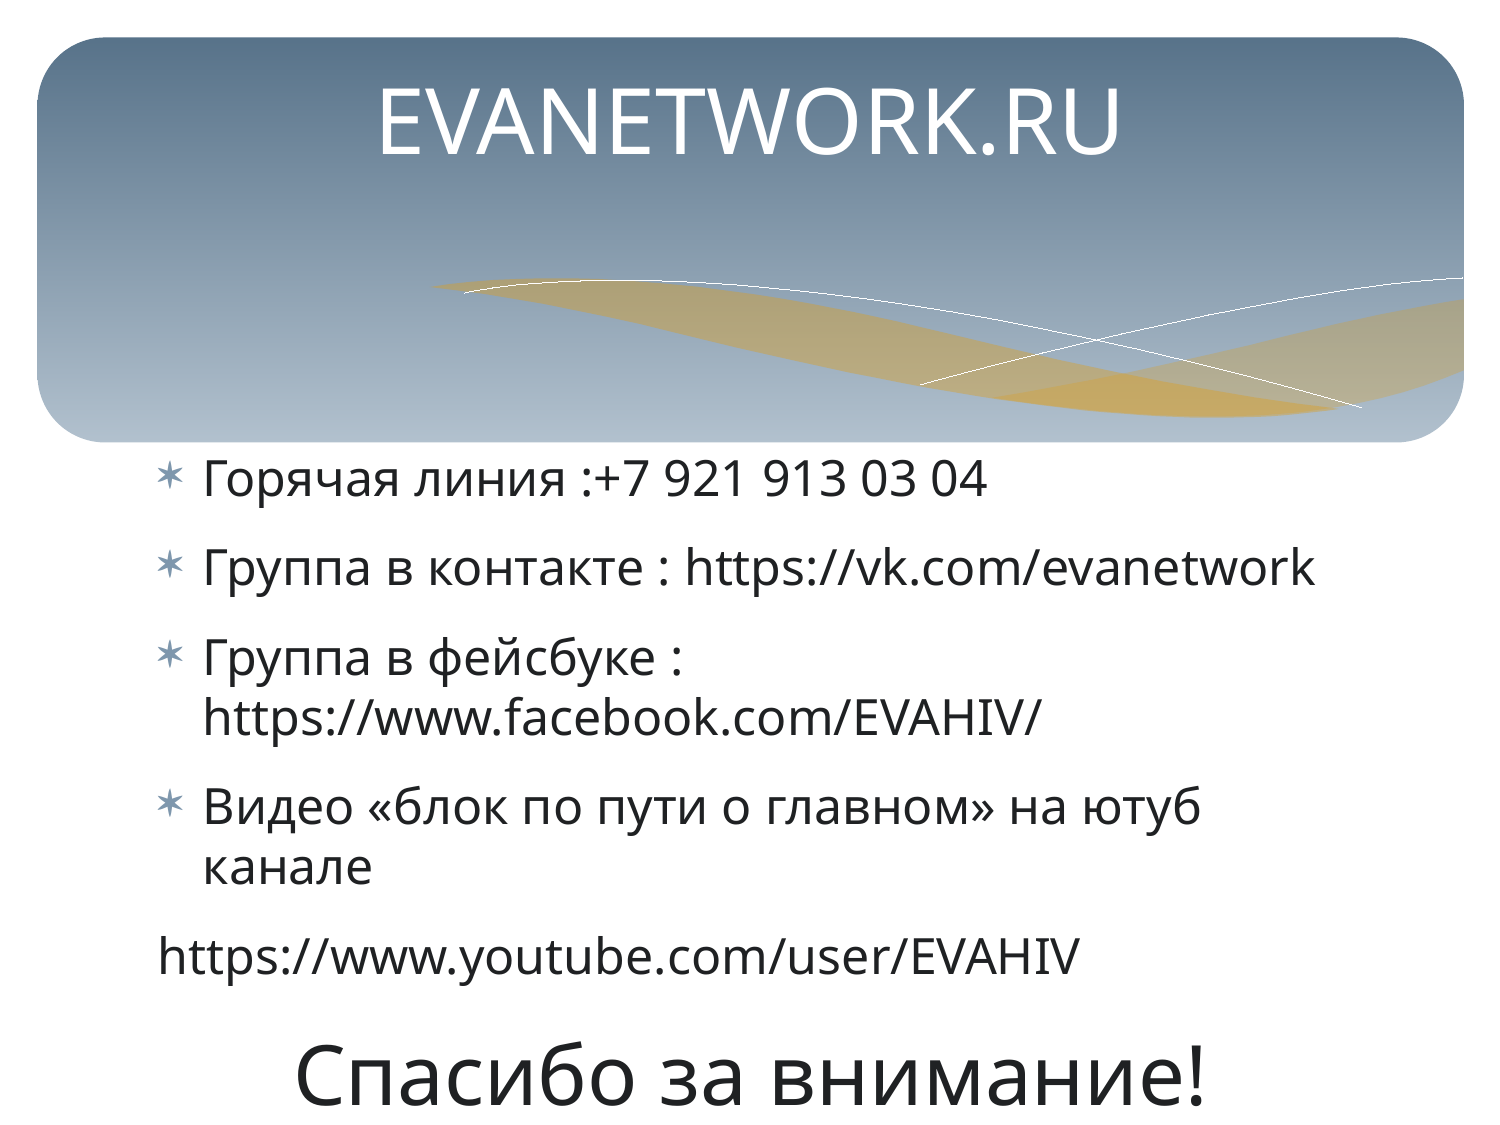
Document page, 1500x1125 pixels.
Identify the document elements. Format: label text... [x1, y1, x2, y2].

list Горячая линия :+7 921 913 03 04 Группа в контакте : https://vk.com/evanetwork Группа в фейсбуке : https://www.facebook.com/EVAHIV/ Видео «блок по пути о главном» на ютуб канале https://www.youtube.com/user/EVAHIV Спасибо за внимание! [143, 438, 1359, 1005]
title EVANETWORK.RU [75, 55, 1425, 261]
